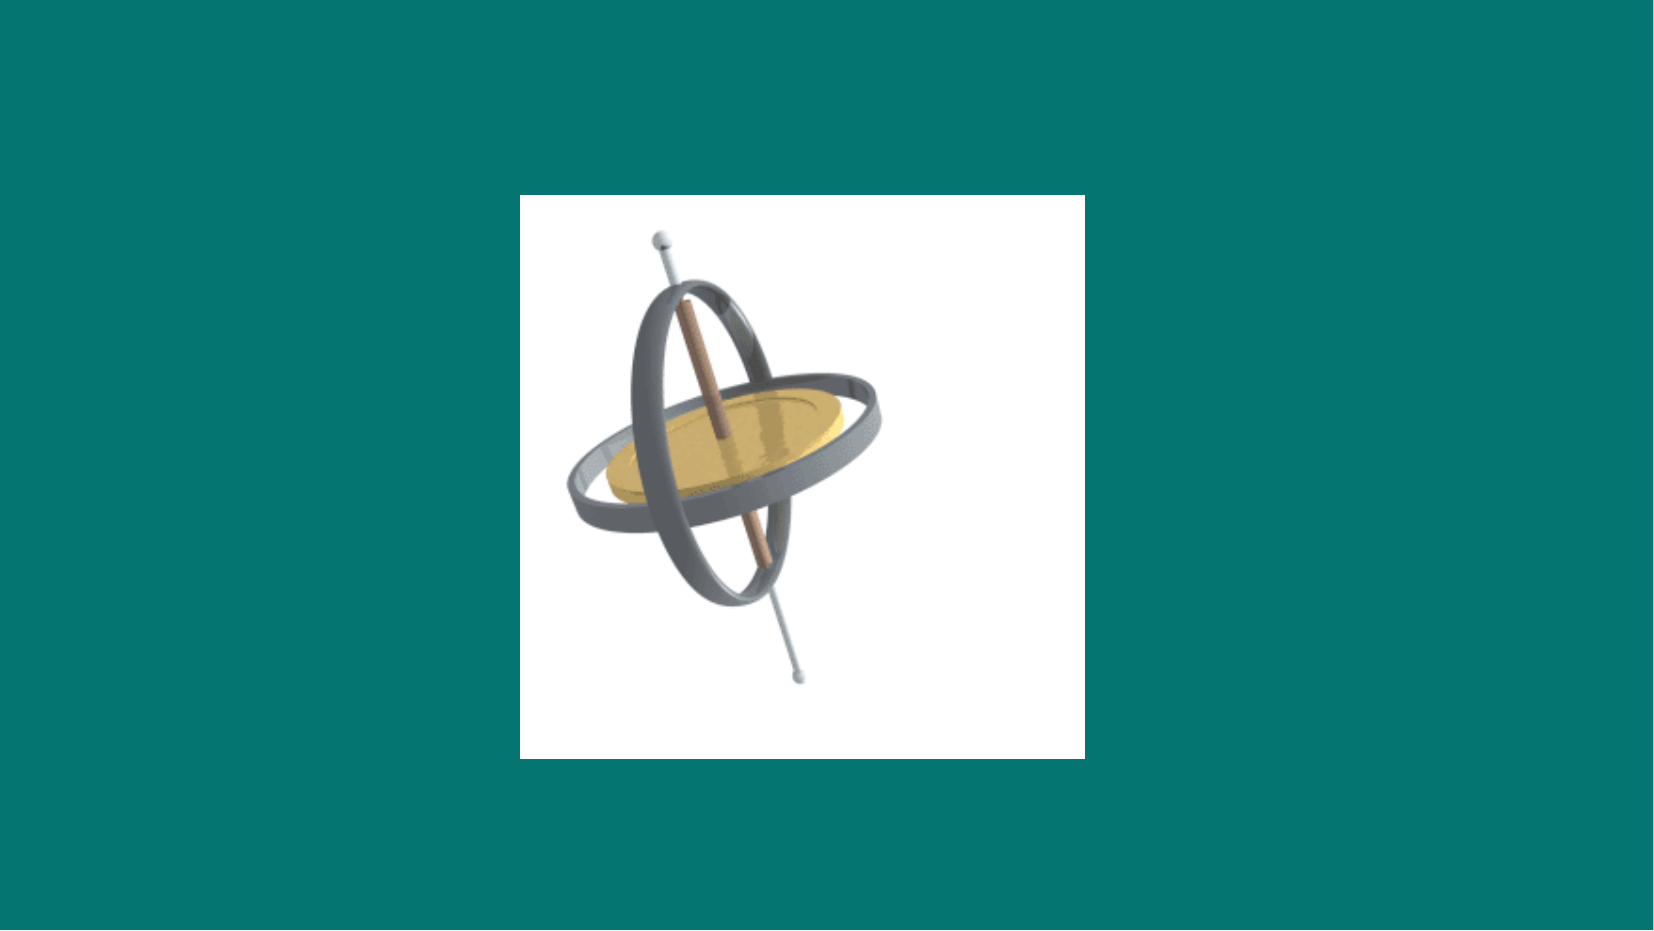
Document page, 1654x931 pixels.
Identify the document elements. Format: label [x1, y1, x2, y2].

picture [520, 195, 1085, 759]
